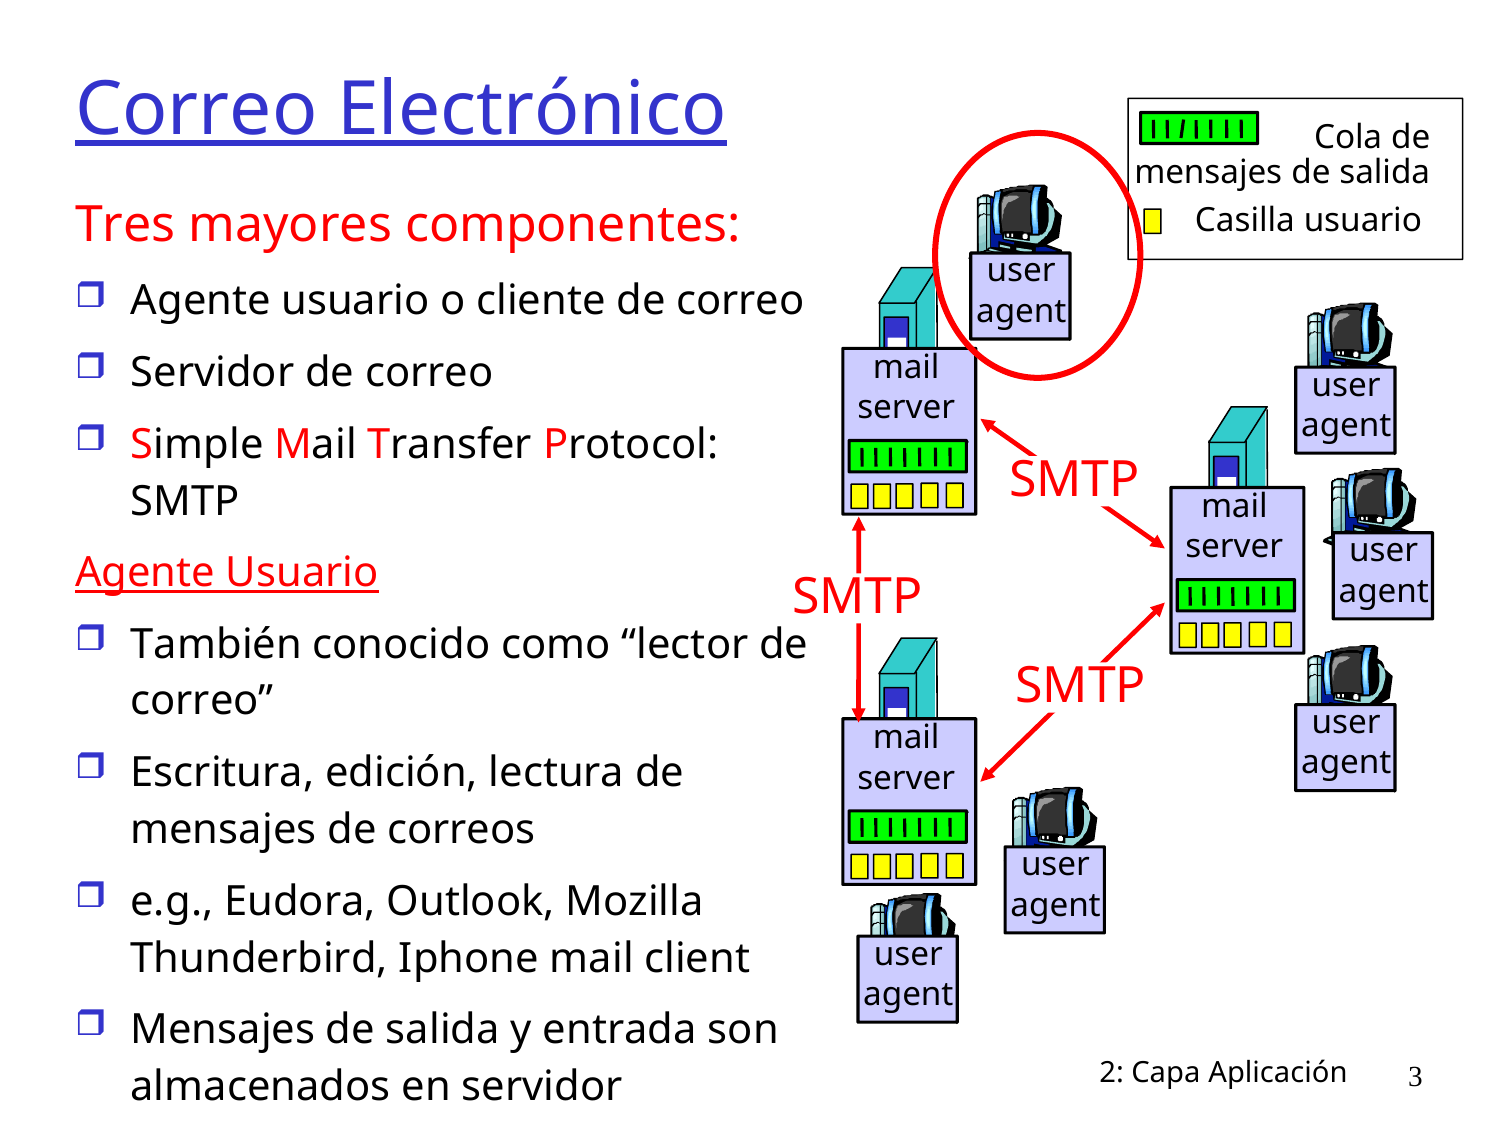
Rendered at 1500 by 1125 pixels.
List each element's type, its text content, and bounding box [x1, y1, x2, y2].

text_box Cola de mensajes de salida [1128, 111, 1446, 200]
text_box user agent [995, 839, 1116, 931]
text_box [870, 893, 956, 928]
text_box [842, 354, 976, 515]
text_box SMTP [826, 562, 938, 632]
text_box SMTP [994, 445, 1156, 515]
text_box [1331, 467, 1417, 525]
text_box user agent [1286, 359, 1407, 452]
text_box [1307, 645, 1393, 697]
text_box [1012, 786, 1098, 839]
text_box [842, 718, 976, 885]
text_box mail server [842, 712, 971, 804]
text_box user agent [961, 245, 1082, 337]
text_box [879, 638, 937, 712]
title Correo Electrónico [75, 23, 1426, 188]
title Correo Electrónico [957, 136, 1119, 188]
text_box [1208, 406, 1268, 480]
text_box mail server [842, 341, 971, 434]
text_box user agent [1286, 697, 1407, 789]
text_box SMTP [1000, 651, 1162, 721]
text_box [879, 267, 935, 341]
text_box user agent [1323, 525, 1444, 617]
text_box [1170, 487, 1304, 654]
text_box user agent [848, 928, 969, 1021]
list Tres mayores componentes: Agente usuario o cliente de correo Servidor de correo Simple Mail Transfer Protocol: SMTP Agente Usuario También conocido como “lector de correo” Escritura, edición, lectura de mensajes de correos e.g., Eudora, Outlook, Mozilla Thunderbird, Iphone mail client Mensajes de salida y entrada son almacenados en servidor [75, 187, 826, 1125]
text_box Casilla usuario [1180, 200, 1437, 247]
text_box mail server [1170, 480, 1299, 573]
text_box [976, 188, 1062, 245]
text_box [1144, 209, 1161, 234]
text_box [1307, 302, 1393, 359]
